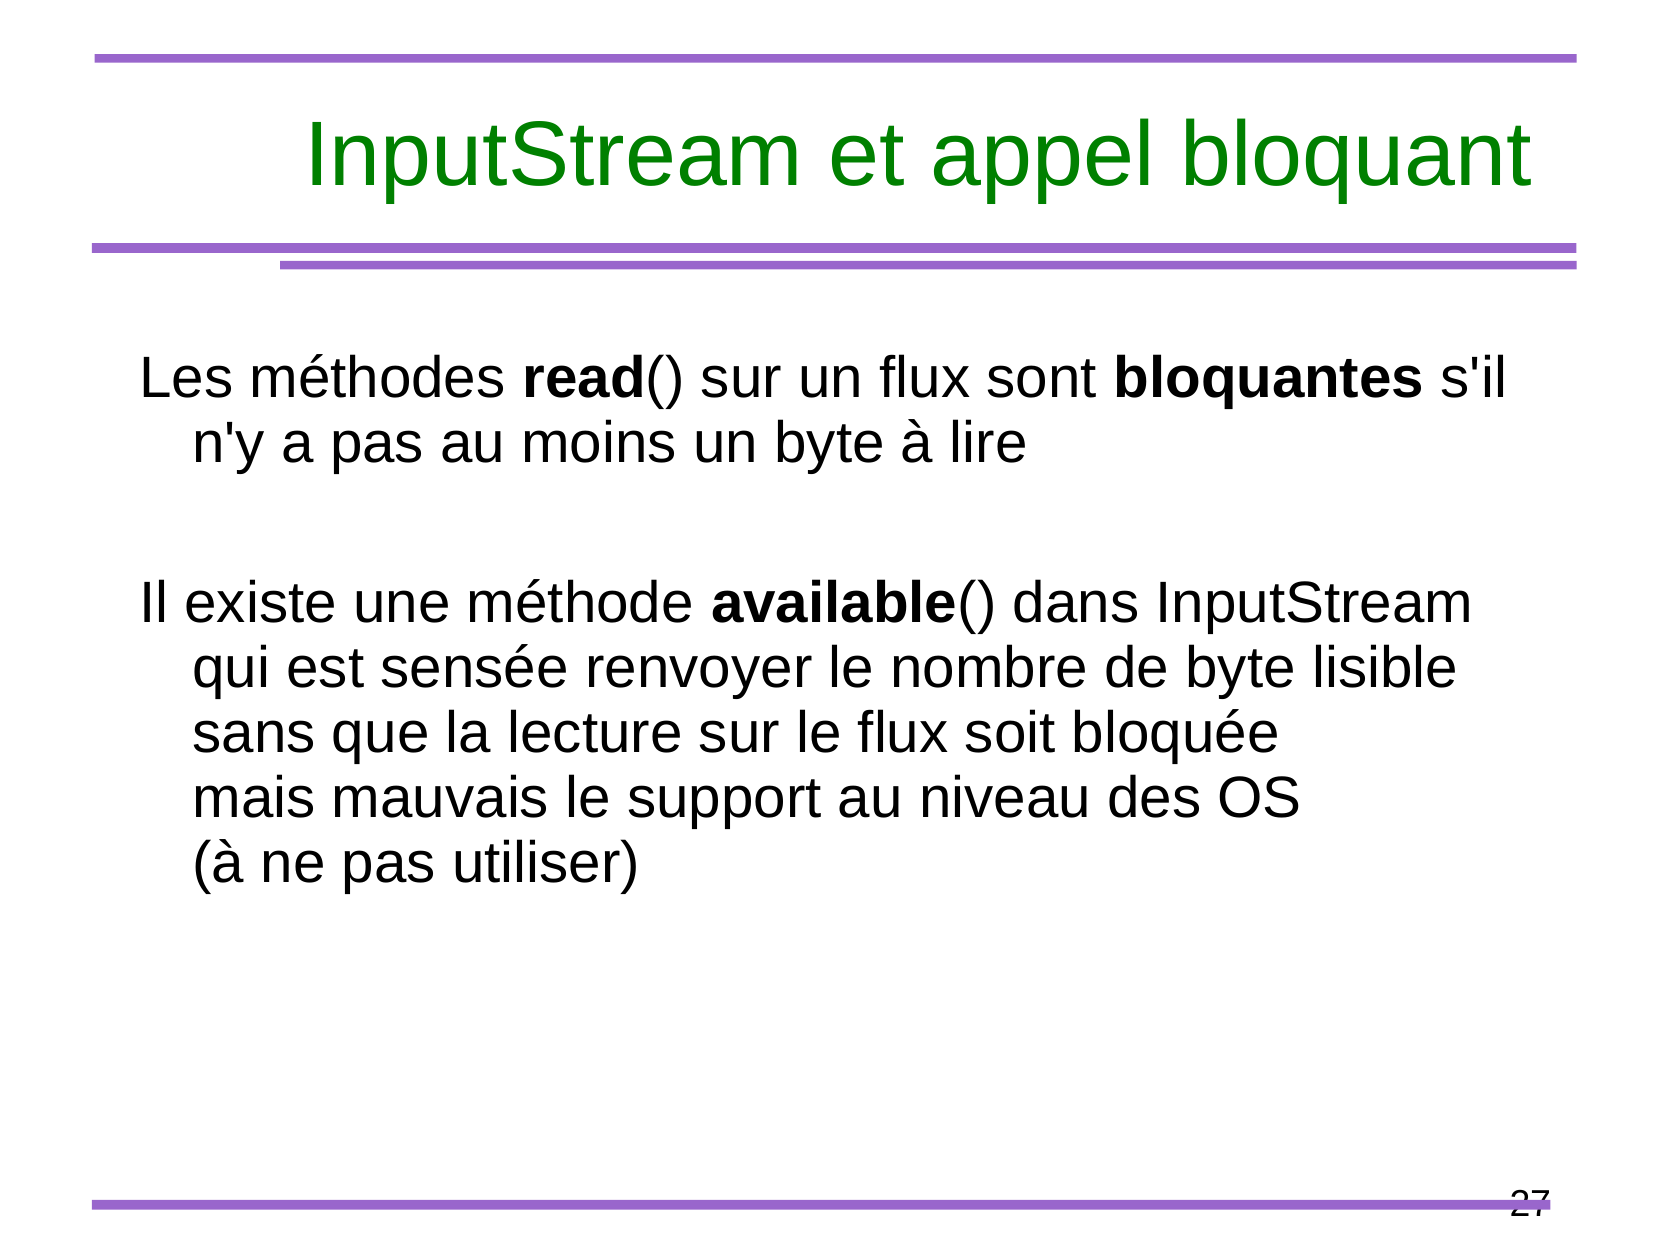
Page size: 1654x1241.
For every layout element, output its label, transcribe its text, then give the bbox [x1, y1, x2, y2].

title InputStream et appel bloquant [121, 49, 1534, 257]
list Les méthodes read() sur un flux sont bloquantes s'il n'y a pas au moins un byte à lire Il existe une méthode available() dans InputStream qui est sensée renvoyer le nombre de byte lisible sans que la lecture sur le flux soit bloquée mais mauvais le support au niveau des OS (à ne pas utiliser) [121, 344, 1534, 1127]
